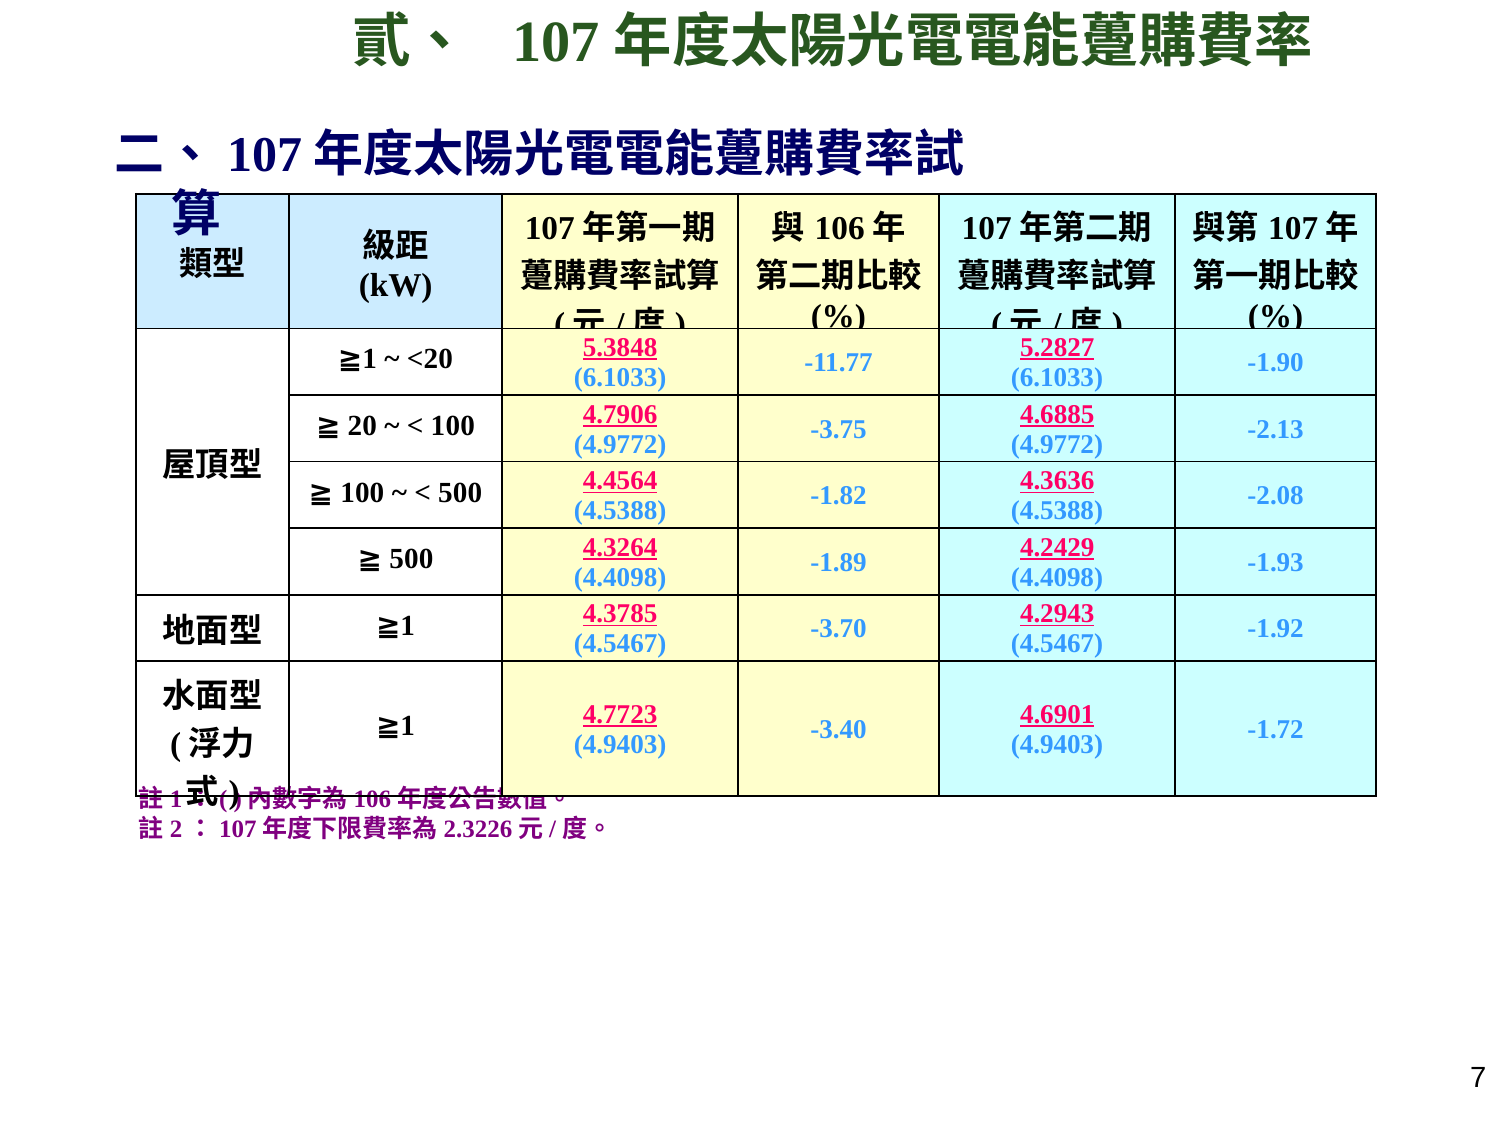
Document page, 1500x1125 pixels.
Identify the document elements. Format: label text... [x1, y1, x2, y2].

table_cell -2.08 [1176, 462, 1375, 527]
table_cell 水面型 (浮力式) [137, 662, 288, 795]
table_cell -11.77 [739, 329, 938, 394]
table_header 107年第一期 躉購費率試算 (元/度) [503, 249, 737, 328]
table_cell ≧1 [290, 596, 501, 660]
table_cell 4.6901 (4.9403) [940, 662, 1174, 795]
table_header 107年第二期 躉購費率試算 (元/度) [940, 195, 1174, 328]
table_cell ≧1 ~ <20 [290, 329, 501, 394]
table_header 級距 (kW) [290, 249, 501, 328]
table_cell ≧ 20 ~ < 100 [290, 396, 501, 461]
table_cell -3.70 [739, 596, 938, 660]
table_cell 4.3636 (4.5388) [940, 462, 1174, 527]
table_cell -3.40 [739, 662, 938, 795]
table_cell -1.92 [1176, 596, 1375, 660]
table_cell ≧1 [290, 662, 501, 795]
table_cell -3.75 [739, 396, 938, 461]
table_cell 地面型 [137, 596, 288, 660]
text_box 貳、 107年度太陽光電電能躉購費率 [159, 0, 1500, 90]
table_cell 4.3264 (4.4098) [503, 529, 737, 594]
table_cell 5.3848 (6.1033) [503, 329, 737, 394]
table_cell ≧ 500 [290, 529, 501, 594]
table_cell 4.7723 (4.9403) [503, 662, 737, 795]
table_cell -2.13 [1176, 396, 1375, 461]
table_header 類型 [137, 249, 288, 328]
table_cell 4.4564 (4.5388) [503, 462, 737, 527]
table_cell 4.2943 (4.5467) [940, 596, 1174, 660]
table_cell -1.82 [739, 462, 938, 527]
table_header 與106年 第二期比較 (%) [739, 249, 938, 328]
table_cell 4.6885 (4.9772) [940, 396, 1174, 461]
table_cell ≧ 100 ~ < 500 [290, 462, 501, 527]
table_cell 4.2429 (4.4098) [940, 529, 1174, 594]
text_box 二、107年度太陽光電電能躉購費率試算 [100, 113, 1025, 249]
table_cell -1.93 [1176, 529, 1375, 594]
slide_number <編號> [1305, 1051, 1500, 1125]
table_cell 4.3785 (4.5467) [503, 596, 737, 660]
table_cell -1.72 [1176, 662, 1375, 795]
text_box 註1：( )內數字為106年度公告數值。 註2：107年度下限費率為2.3226元/度。 [123, 775, 1483, 850]
table_header 與第107年 第一期比較 (%) [1176, 195, 1375, 328]
table_cell -1.89 [739, 529, 938, 594]
table_cell 4.7906 (4.9772) [503, 396, 737, 461]
table_cell 5.2827 (6.1033) [940, 329, 1174, 394]
table_cell 屋頂型 [137, 329, 288, 594]
table_cell -1.90 [1176, 329, 1375, 394]
